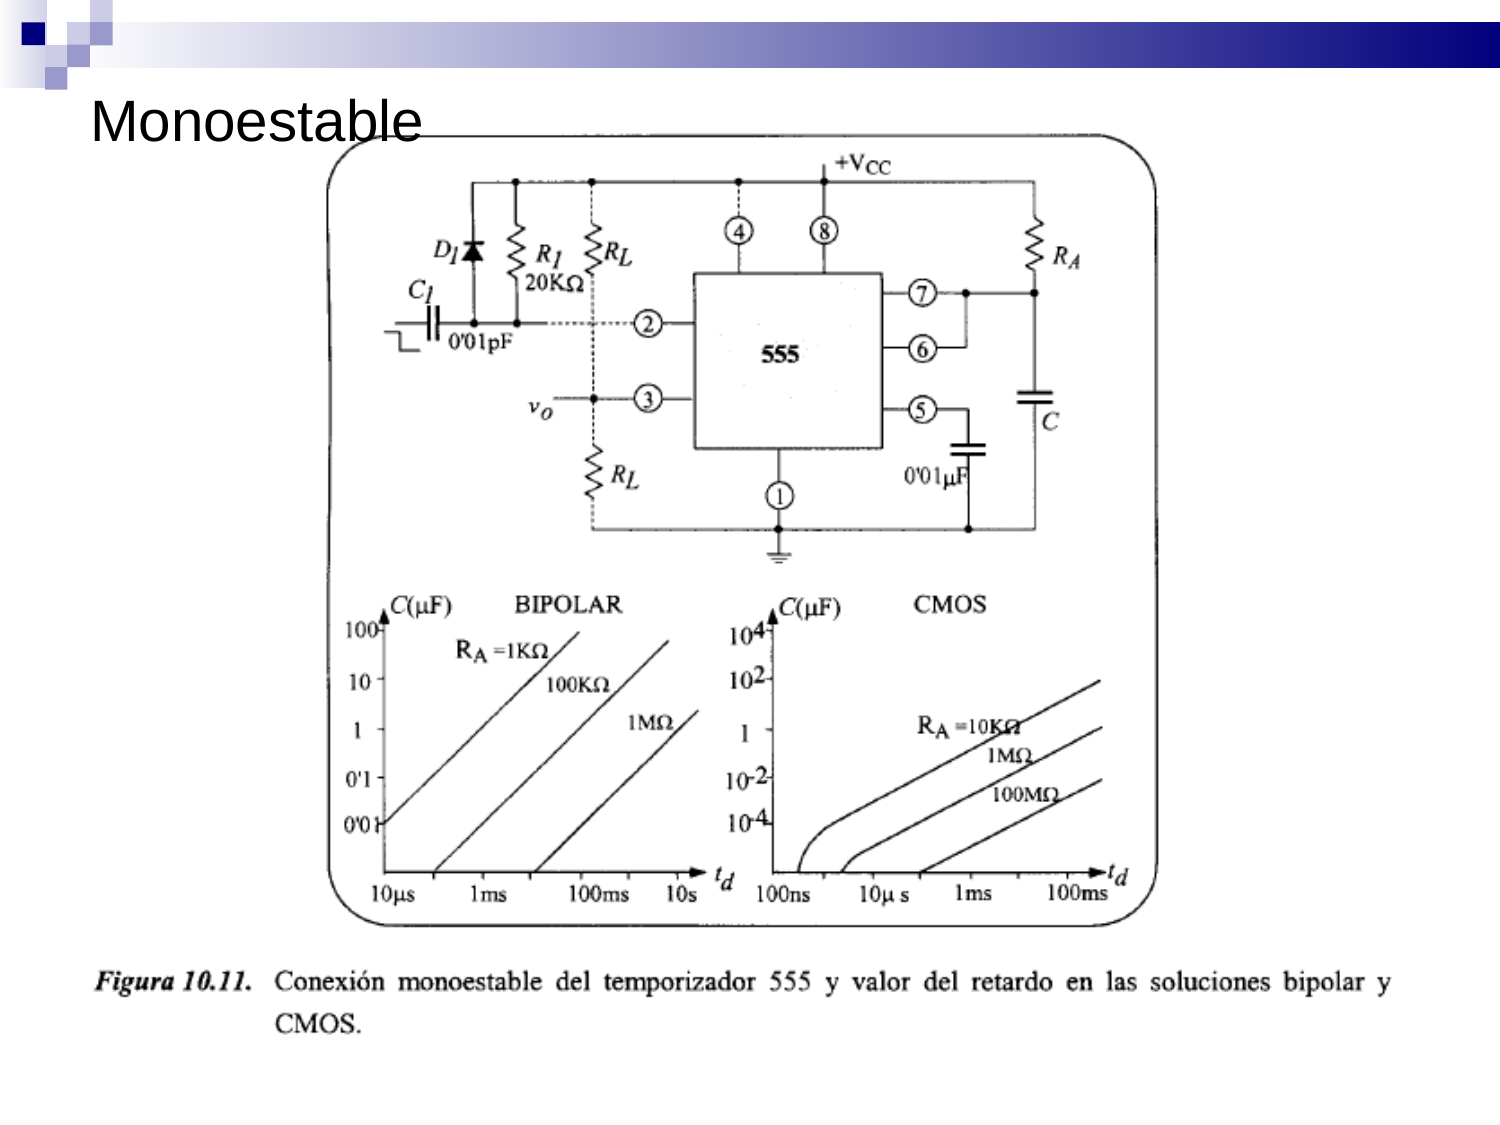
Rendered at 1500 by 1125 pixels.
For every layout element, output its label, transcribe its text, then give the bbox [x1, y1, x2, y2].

title Monoestable [75, 74, 1426, 161]
picture [88, 125, 1436, 1050]
